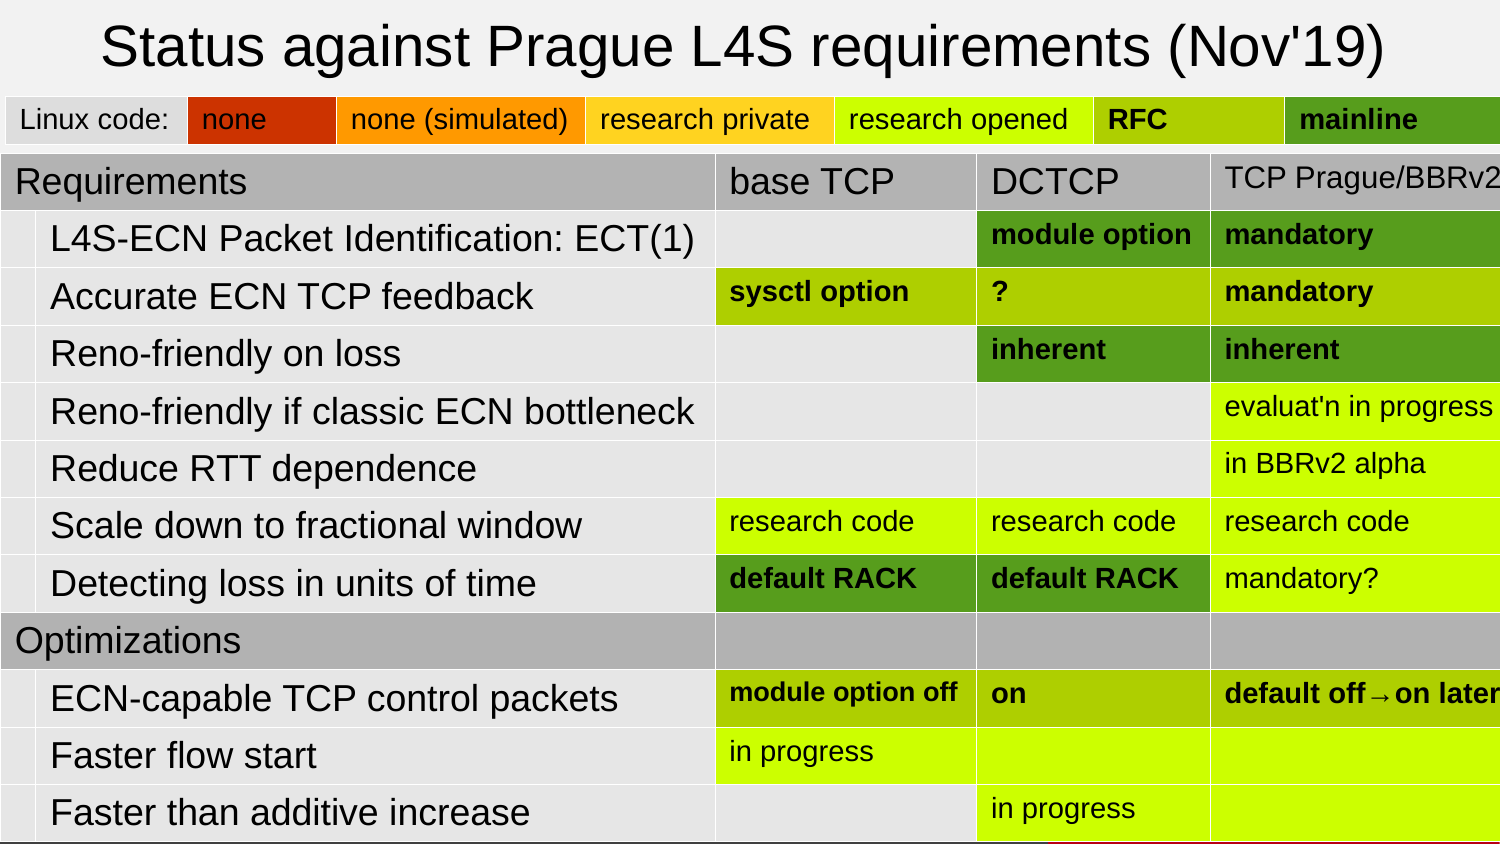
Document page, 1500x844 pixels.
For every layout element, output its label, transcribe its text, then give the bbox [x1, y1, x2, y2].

table_cell [1, 383, 35, 440]
table_header research opened [835, 97, 1093, 144]
table_header DCTCP [977, 154, 1210, 210]
table_cell [977, 728, 1210, 784]
table_cell [1, 555, 35, 612]
table_cell [716, 441, 976, 497]
table_cell Faster than additive increase [36, 785, 715, 841]
table_cell [977, 441, 1210, 497]
table_cell [716, 211, 976, 267]
table_cell mandatory [1211, 268, 1500, 325]
table_cell default off→on later [1211, 670, 1500, 727]
table_cell [1211, 785, 1500, 841]
table_cell [1, 441, 35, 497]
table_cell [1, 785, 35, 841]
table_cell research code [716, 498, 976, 554]
table_cell [716, 383, 976, 440]
table_header RFC [1094, 97, 1284, 144]
table_cell default RACK [716, 555, 976, 612]
table_cell [716, 326, 976, 382]
table_cell ? [977, 268, 1210, 325]
table_cell in progress [716, 728, 976, 784]
table_header none (simulated) [337, 97, 585, 144]
table_cell sysctl option [716, 268, 976, 325]
table_cell [1, 268, 35, 325]
table_header Requirements [1, 154, 715, 210]
table_cell Optimizations [1, 613, 715, 669]
table_cell on [977, 670, 1210, 727]
table_cell mandatory [1211, 211, 1500, 267]
table_cell [1211, 728, 1500, 784]
table_cell [716, 613, 976, 669]
table_header research private [586, 97, 834, 144]
table_cell mandatory? [1211, 555, 1500, 612]
table_header TCP Prague/BBRv2 [1211, 154, 1500, 210]
table_cell Reno-friendly on loss [36, 326, 715, 382]
table_cell ECN-capable TCP control packets [36, 670, 715, 727]
table_cell L4S-ECN Packet Identification: ECT(1) [36, 211, 715, 267]
table_cell [716, 785, 976, 841]
table_cell Accurate ECN TCP feedback [36, 268, 715, 325]
table_cell module option off [716, 670, 976, 727]
table_cell Faster flow start [36, 728, 715, 784]
table_cell module option [977, 211, 1210, 267]
table_cell Reduce RTT dependence [36, 441, 715, 497]
table_cell evaluat'n in progress [1211, 383, 1500, 440]
table_cell [1, 211, 35, 267]
table_cell in progress [977, 785, 1210, 841]
table_cell Detecting loss in units of time [36, 555, 715, 612]
table_cell research code [1211, 498, 1500, 554]
table_cell [1, 670, 35, 727]
table_cell default RACK [977, 555, 1210, 612]
table_header base TCP [716, 154, 976, 210]
table_cell Reno-friendly if classic ECN bottleneck [36, 383, 715, 440]
table_header mainline [1285, 97, 1500, 144]
table_cell [1211, 613, 1500, 669]
table_header none [188, 97, 336, 144]
table_cell in BBRv2 alpha [1211, 441, 1500, 497]
table_cell Scale down to fractional window [36, 498, 715, 554]
title Status against Prague L4S requirements (Nov'19) [0, 0, 1489, 98]
table_cell [1, 728, 35, 784]
table_cell [977, 383, 1210, 440]
table_cell inherent [977, 326, 1210, 382]
table_cell inherent [1211, 326, 1500, 382]
table_cell [1, 326, 35, 382]
table_cell research code [977, 498, 1210, 554]
table_header Linux code: [6, 97, 187, 144]
table_cell [977, 613, 1210, 669]
table_cell [1, 498, 35, 554]
